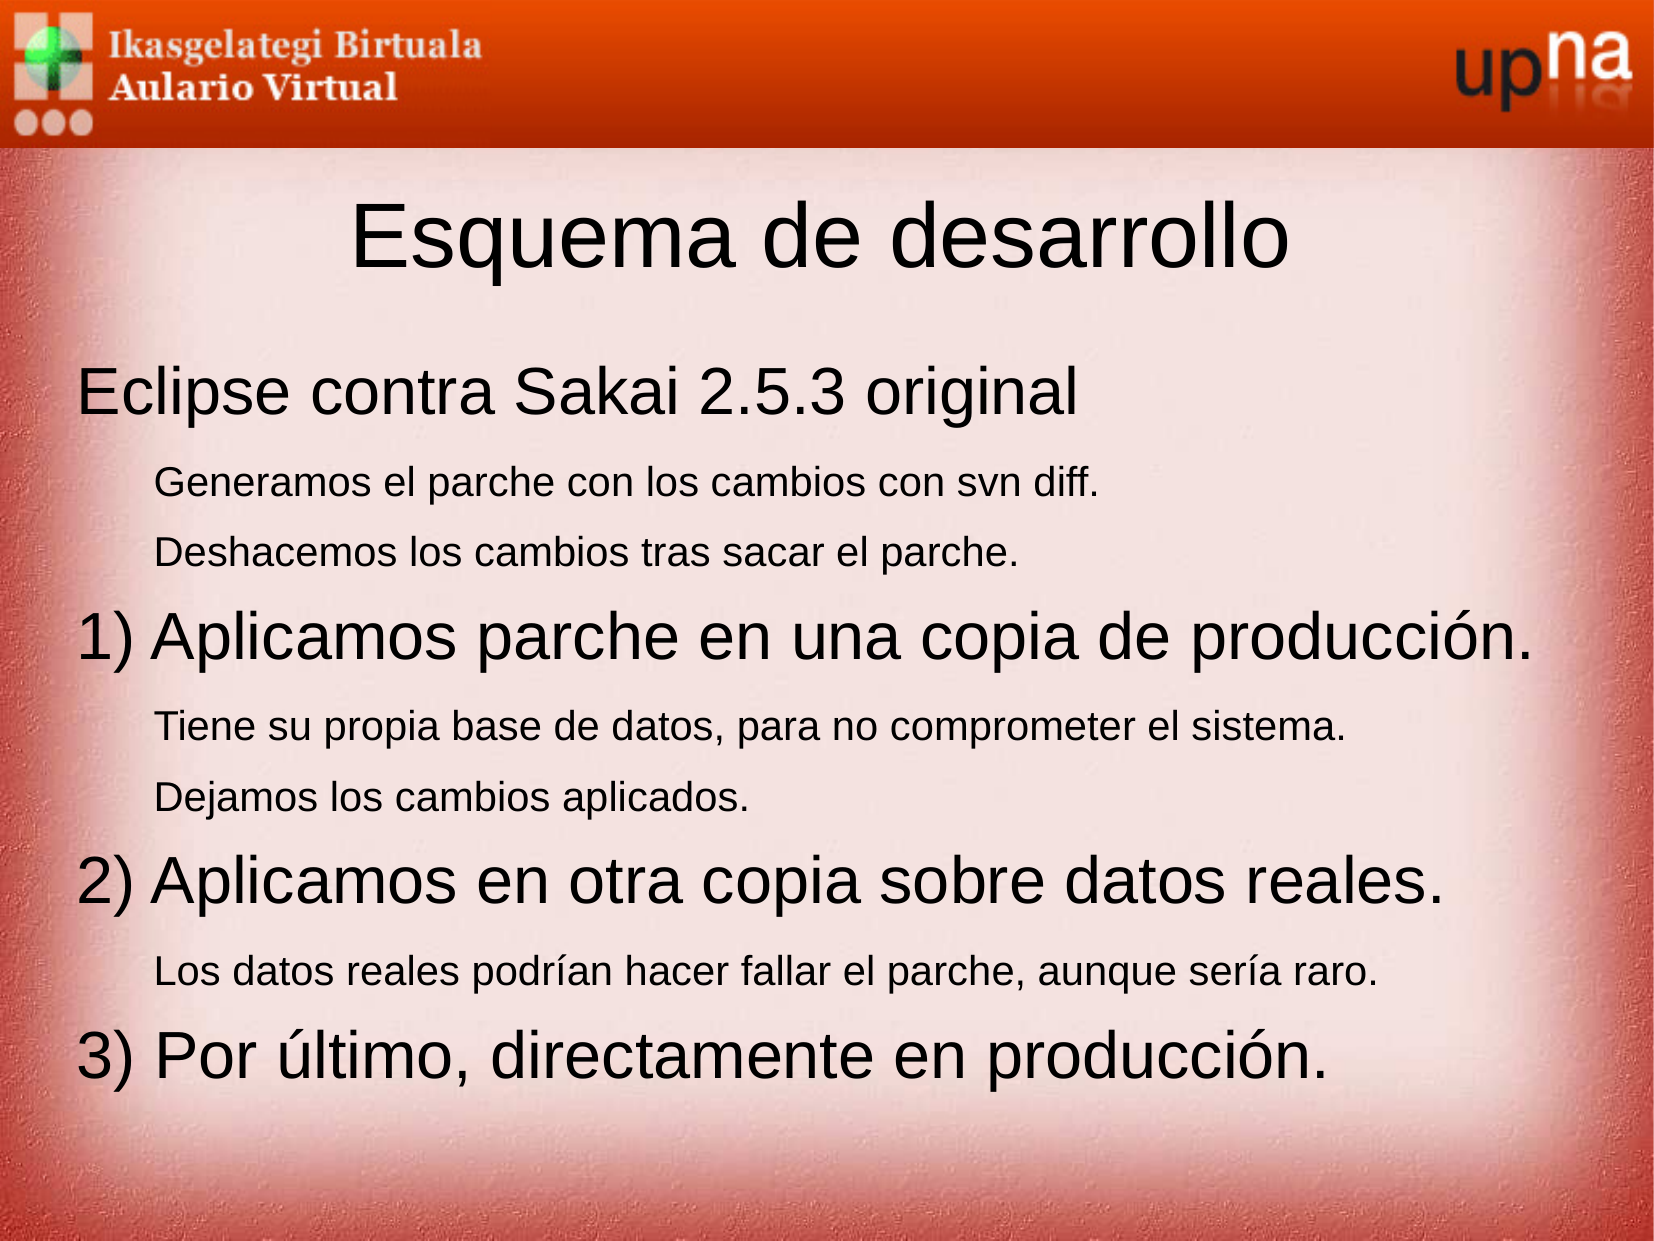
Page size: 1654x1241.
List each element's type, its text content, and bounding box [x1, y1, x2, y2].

list Eclipse contra Sakai 2.5.3 original Generamos el parche con los cambios con svn diff. Deshacemos los cambios tras sacar el parche. 1) Aplicamos parche en una copia de producción. Tiene su propia base de datos, para no comprometer el sistema. Dejamos los cambios aplicados. 2) Aplicamos en otra copia sobre datos reales. Los datos reales podrían hacer fallar el parche, aunque sería raro. 3) Por último, directamente en producción. [59, 354, 1595, 1095]
picture [0, 0, 1654, 1241]
title Esquema de desarrollo [77, 147, 1565, 325]
